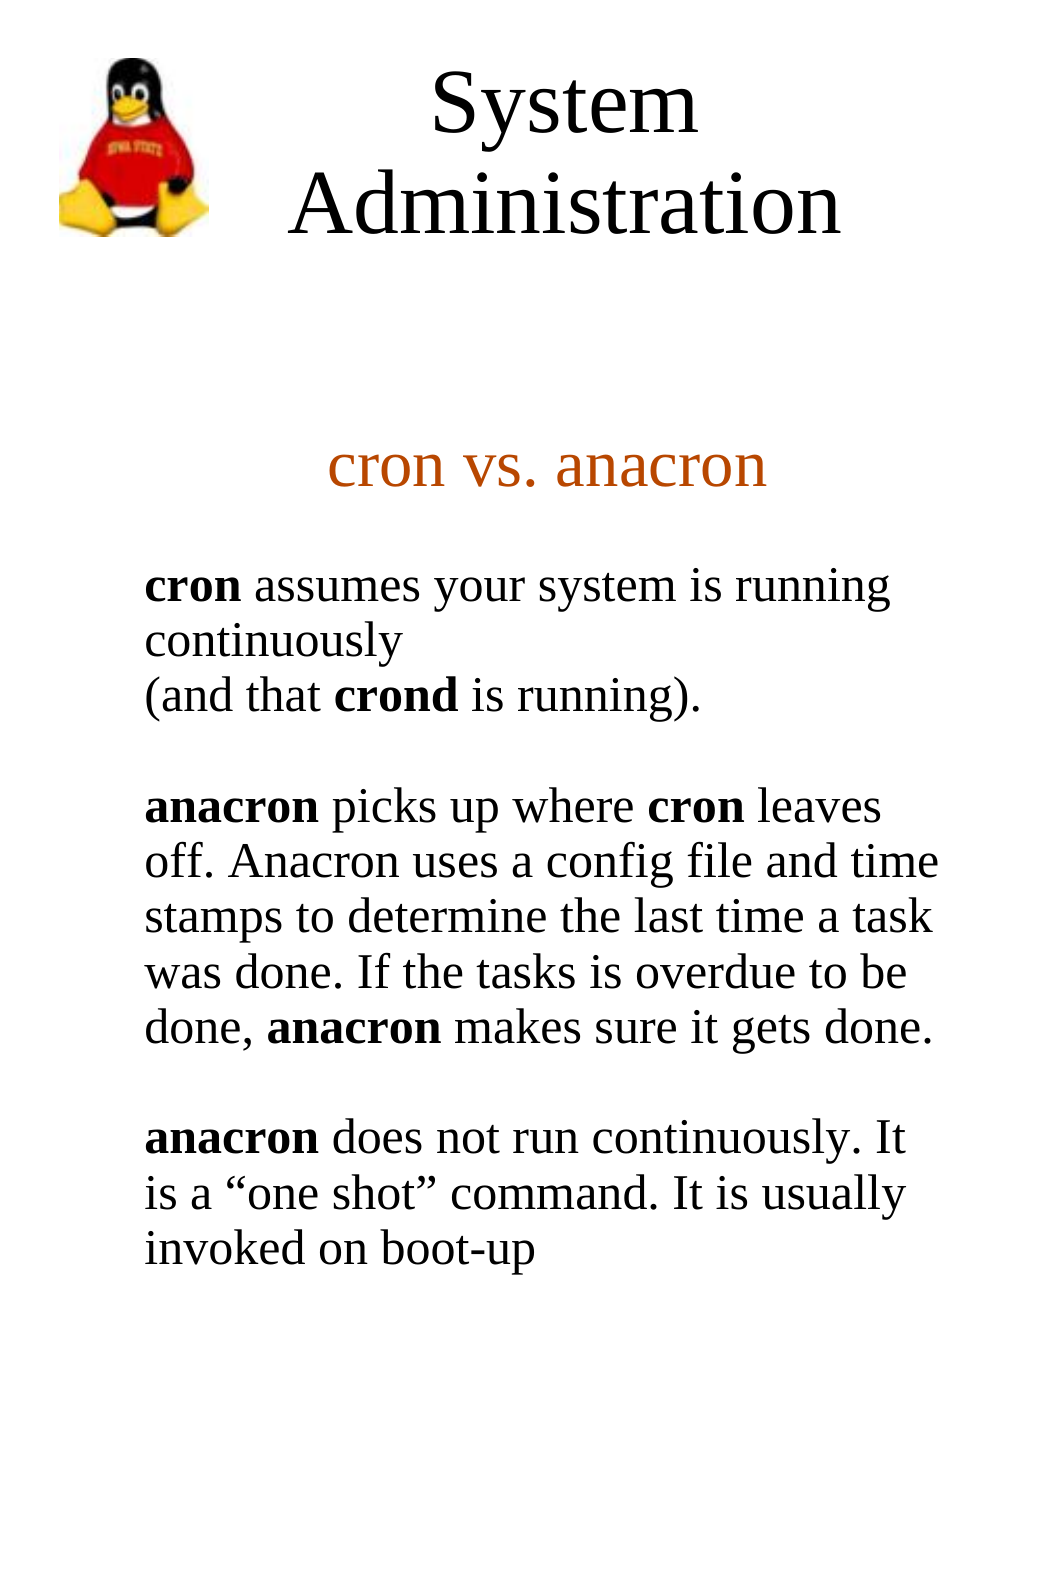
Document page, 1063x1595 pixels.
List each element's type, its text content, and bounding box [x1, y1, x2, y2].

title System Administration [237, 25, 893, 193]
subtitle cron vs. anacron cron assumes your system is running continuously (and that crond is running). anacron picks up where cron leaves off. Anacron uses a config file and time stamps to determine the last time a task was done. If the tasks is overdue to be done, anacron makes sure it gets done. anacron does not run continuously. It is a “one shot” command. It is usually invoked on boot-up [144, 193, 952, 1595]
picture [59, 58, 209, 237]
